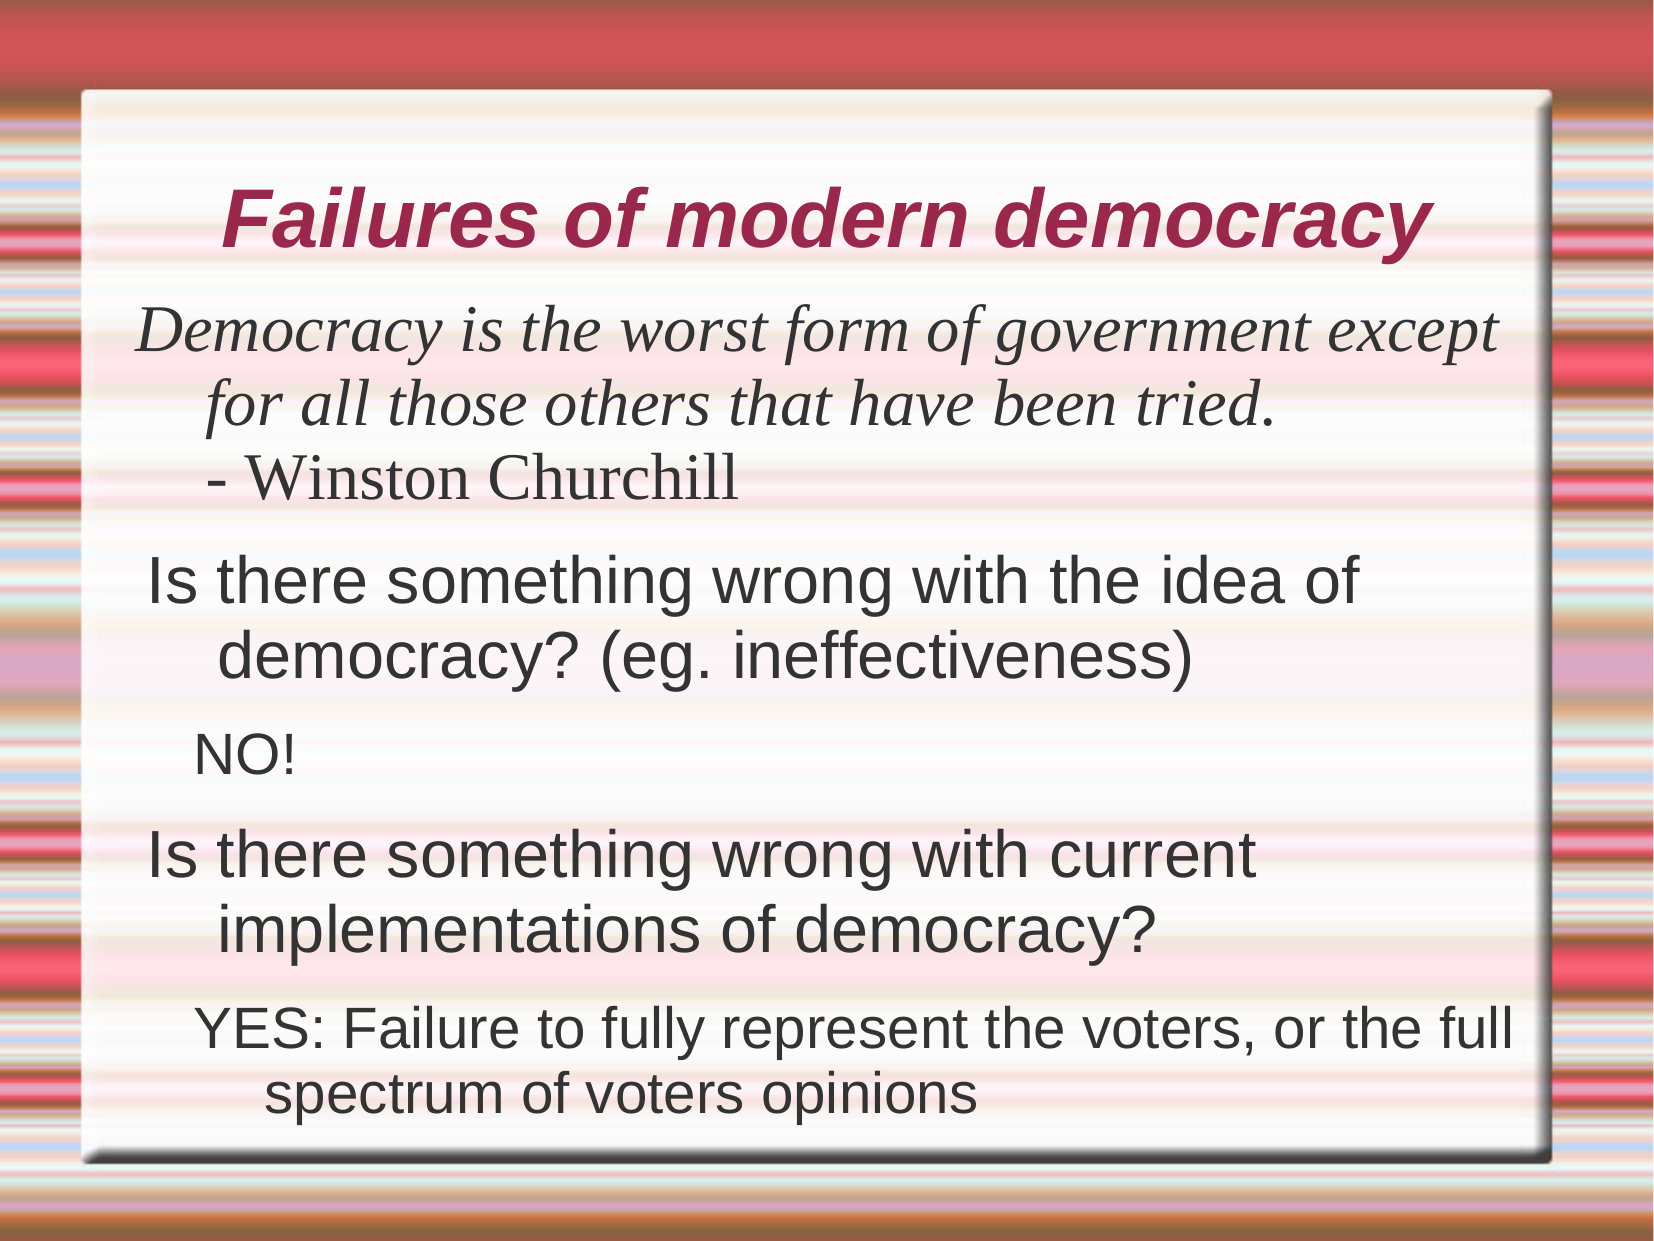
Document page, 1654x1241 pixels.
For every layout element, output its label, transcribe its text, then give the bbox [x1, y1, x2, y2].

list Democracy is the worst form of government except for all those others that have been tried. - Winston Churchill Is there something wrong with the idea of democracy? (eg. ineffectiveness) NO! Is there something wrong with current implementations of democracy? YES: Failure to fully represent the voters, or the full spectrum of voters opinions [134, 291, 1516, 1126]
title Failures of modern democracy [121, 114, 1534, 322]
picture [0, 0, 1654, 1241]
